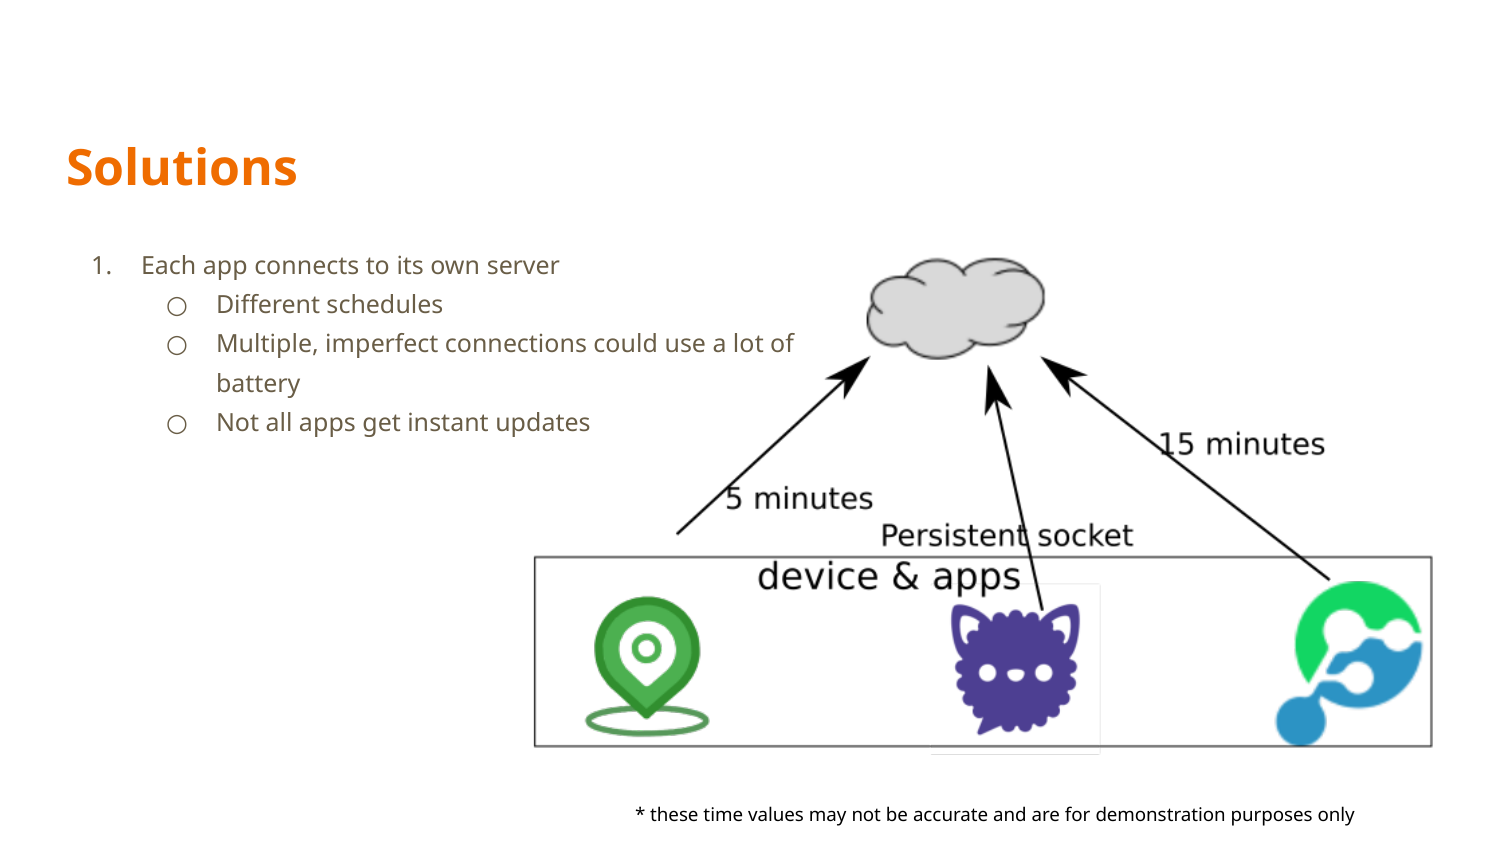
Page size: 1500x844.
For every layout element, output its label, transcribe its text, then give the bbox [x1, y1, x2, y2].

picture [506, 227, 1445, 765]
text_box * these time values may not be accurate and are for demonstration purposes only [620, 788, 1445, 841]
title Solutions [51, 91, 512, 216]
list Each app connects to its own server Different schedules Multiple, imperfect connections could use a lot of battery Not all apps get instant updates [51, 227, 506, 750]
